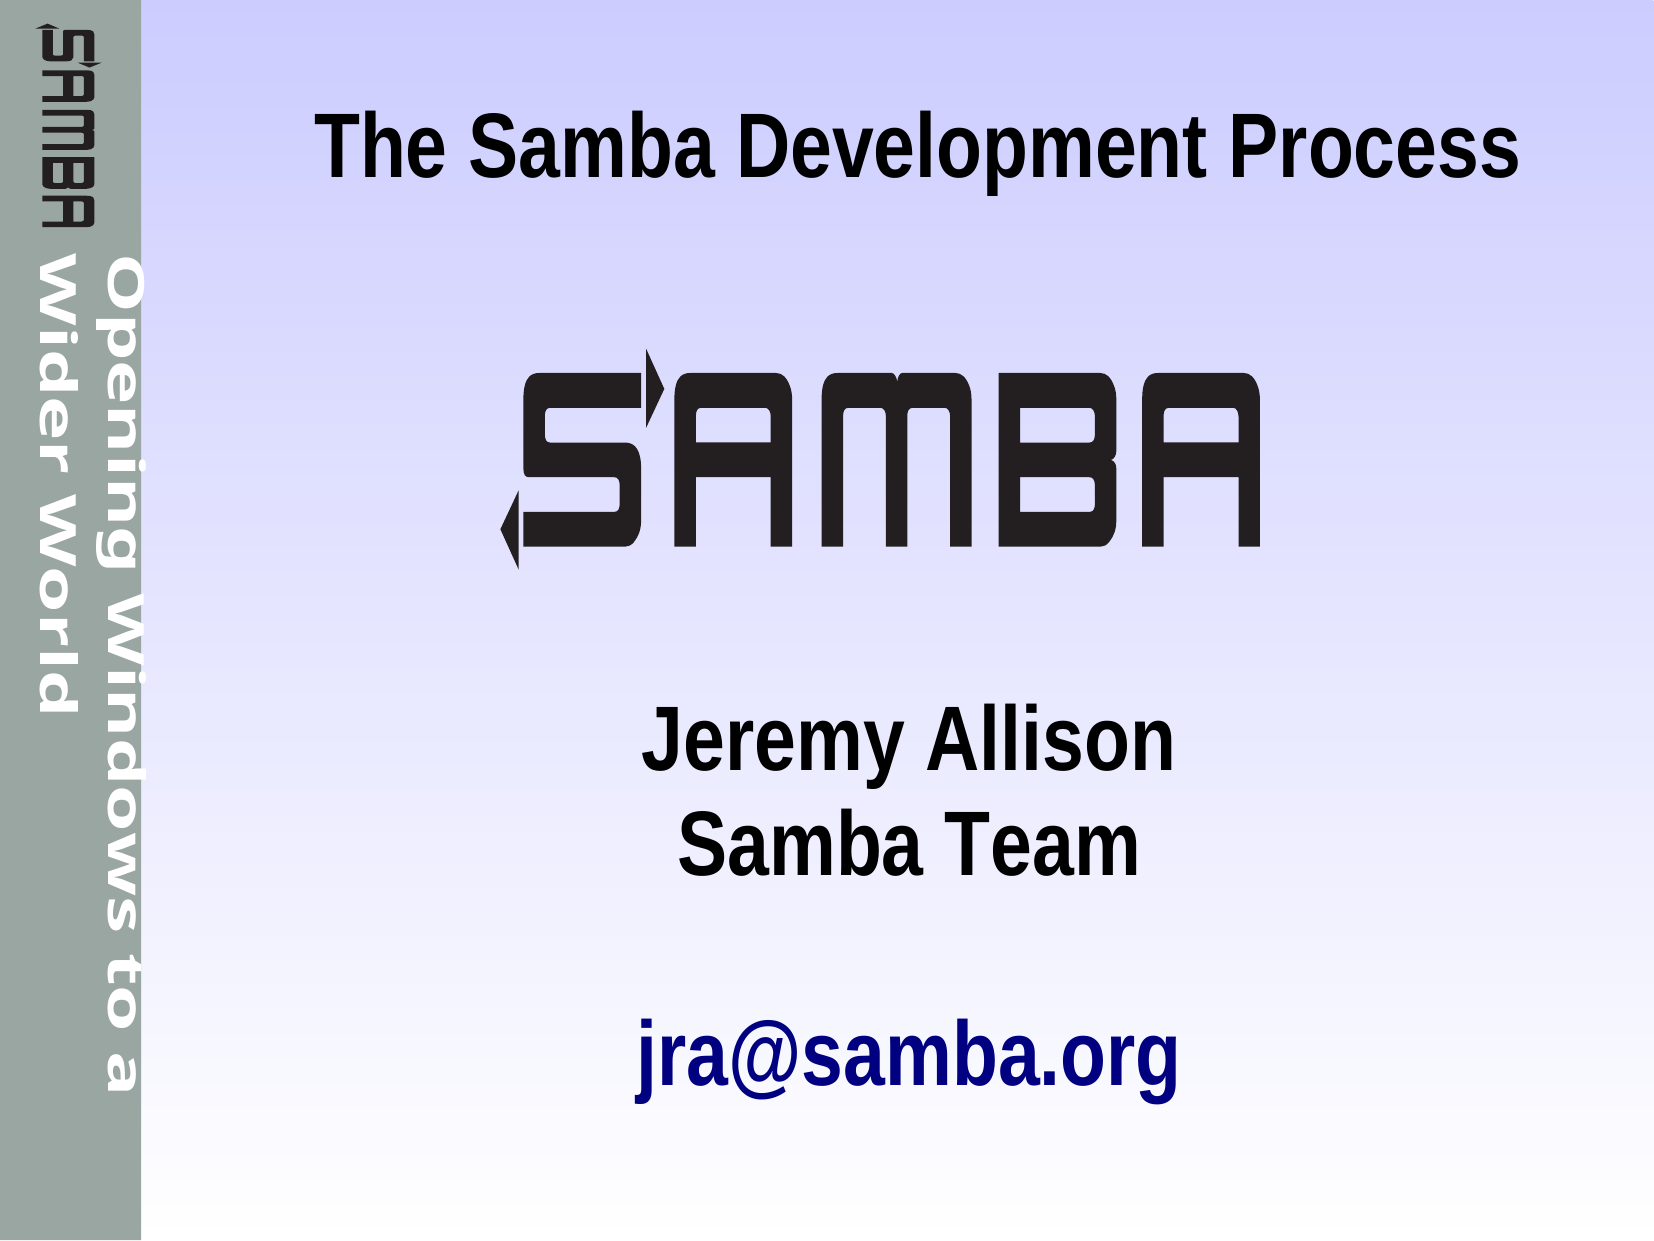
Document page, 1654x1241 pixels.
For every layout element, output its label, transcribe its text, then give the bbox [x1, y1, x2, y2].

title The Samba Development Process [212, 40, 1625, 248]
title Jeremy Allison Samba Team jra@samba.org [203, 687, 1616, 1103]
picture [500, 348, 1260, 570]
